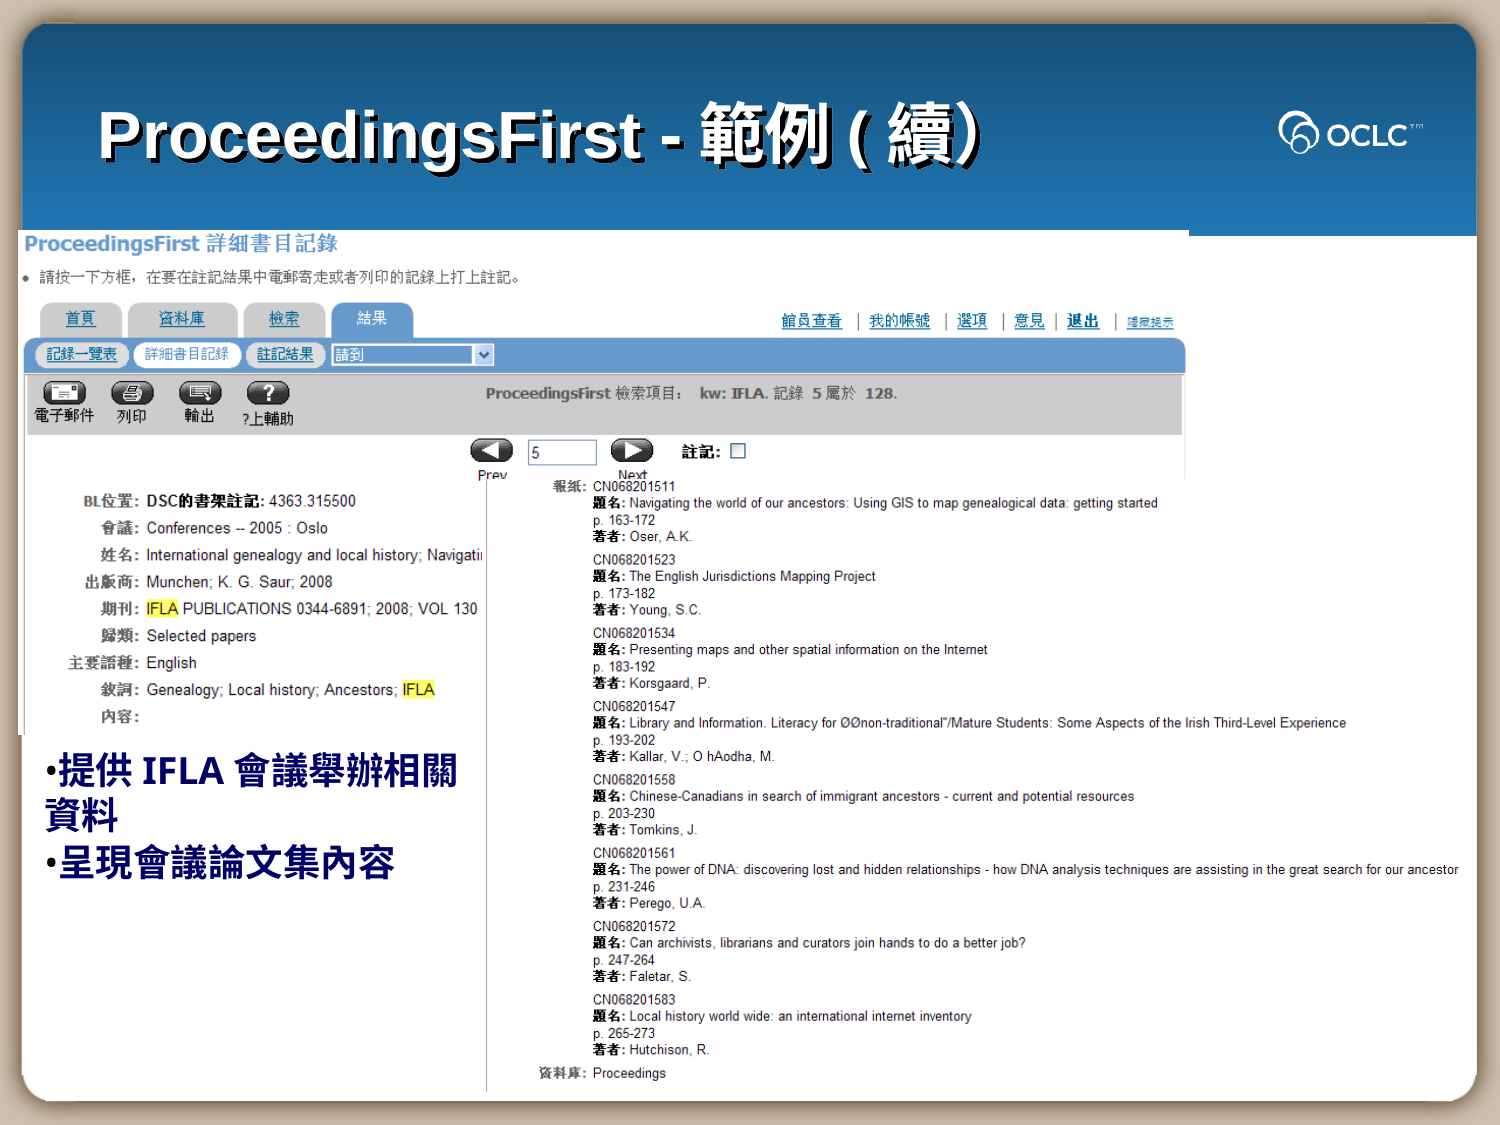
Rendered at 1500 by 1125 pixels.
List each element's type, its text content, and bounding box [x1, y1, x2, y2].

text_box ProceedingsFirst -範例(續） [83, 81, 1222, 183]
text_box 提供IFLA會議舉辦相關資料 呈現會議論文集內容 [29, 739, 479, 913]
picture [18, 230, 1459, 1092]
